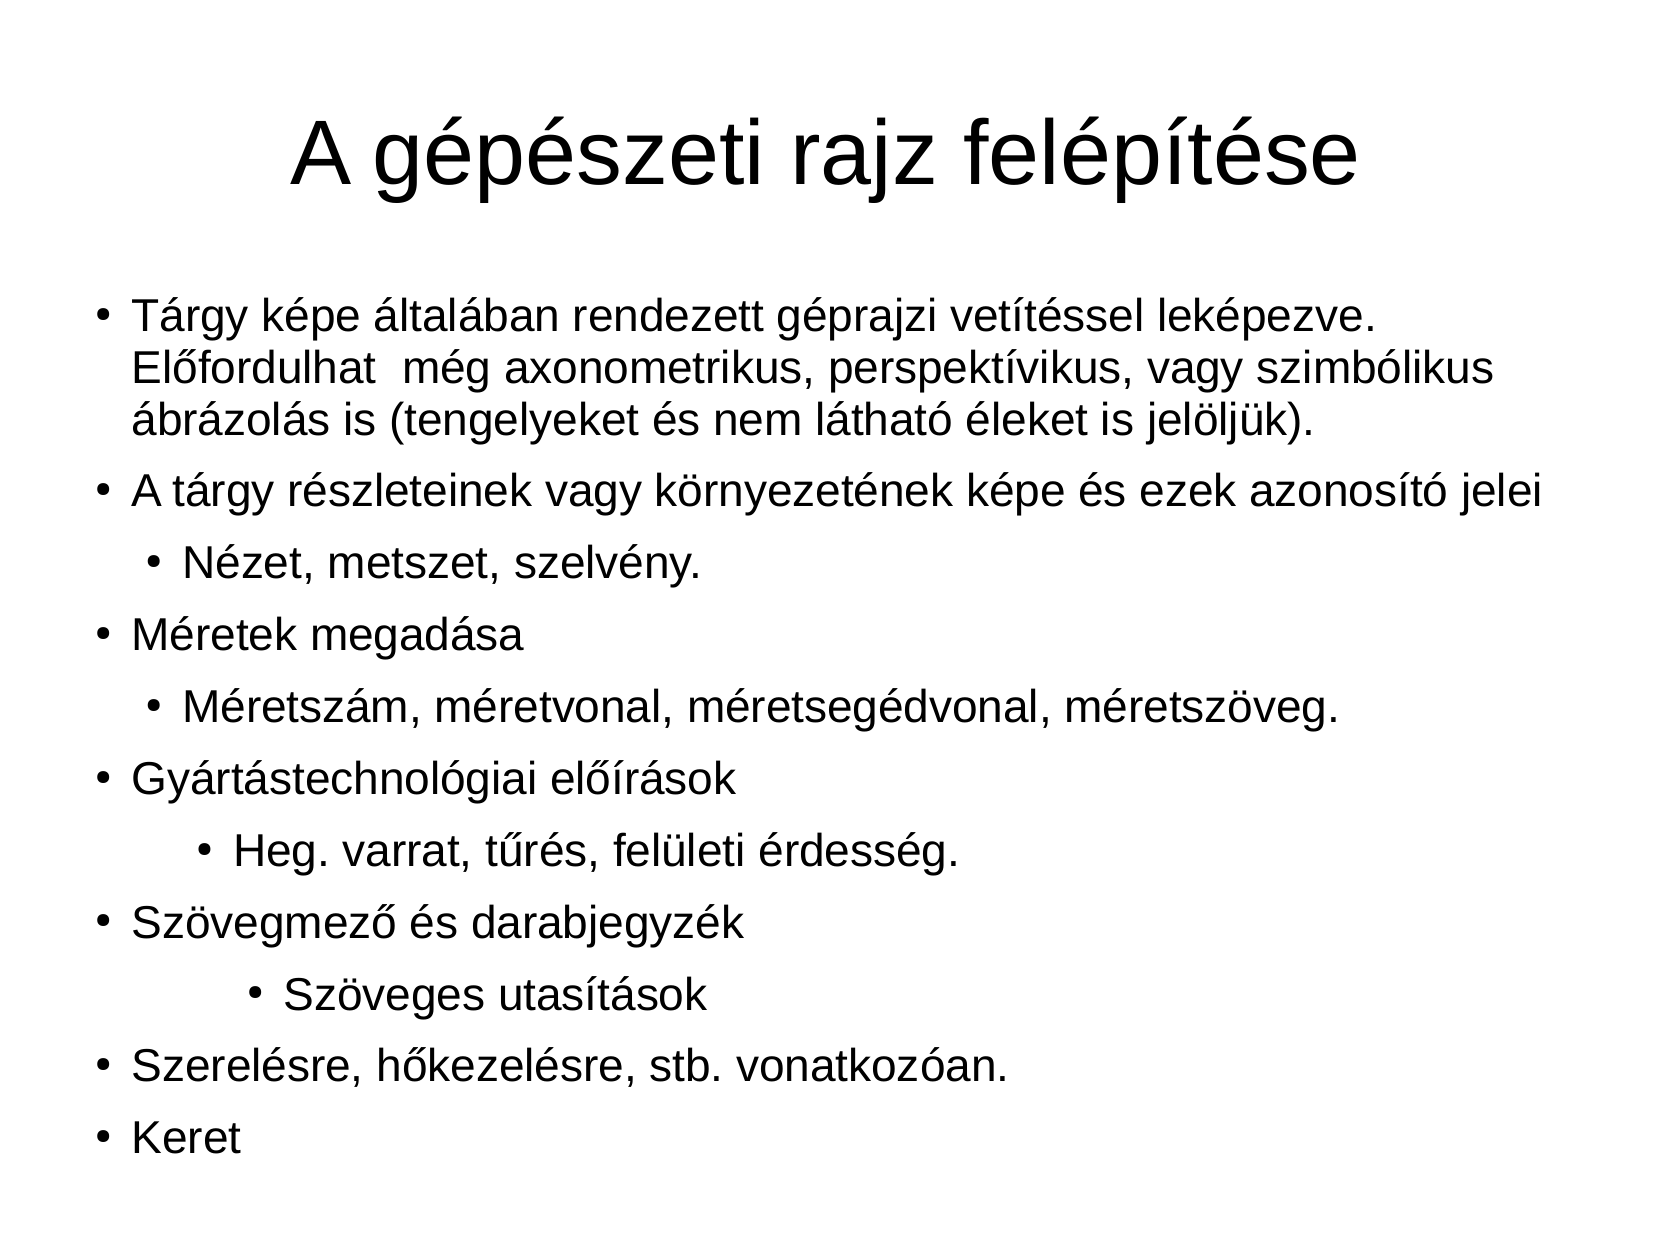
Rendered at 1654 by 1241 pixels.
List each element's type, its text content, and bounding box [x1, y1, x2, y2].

title A gépészeti rajz felépítése [82, 49, 1571, 257]
list Tárgy képe általában rendezett géprajzi vetítéssel leképezve. Előfordulhat még axonometrikus, perspektívikus, vagy szimbólikus ábrázolás is (tengelyeket és nem látható éleket is jelöljük). A tárgy részleteinek vagy környezetének képe és ezek azonosító jelei Nézet, metszet, szelvény. Méretek megadása Méretszám, méretvonal, méretsegédvonal, méretszöveg. Gyártástechnológiai előírások Heg. varrat, tűrés, felületi érdesség. Szövegmező és darabjegyzék Szöveges utasítások Szerelésre, hőkezelésre, stb. vonatkozóan. Keret [82, 290, 1571, 1205]
